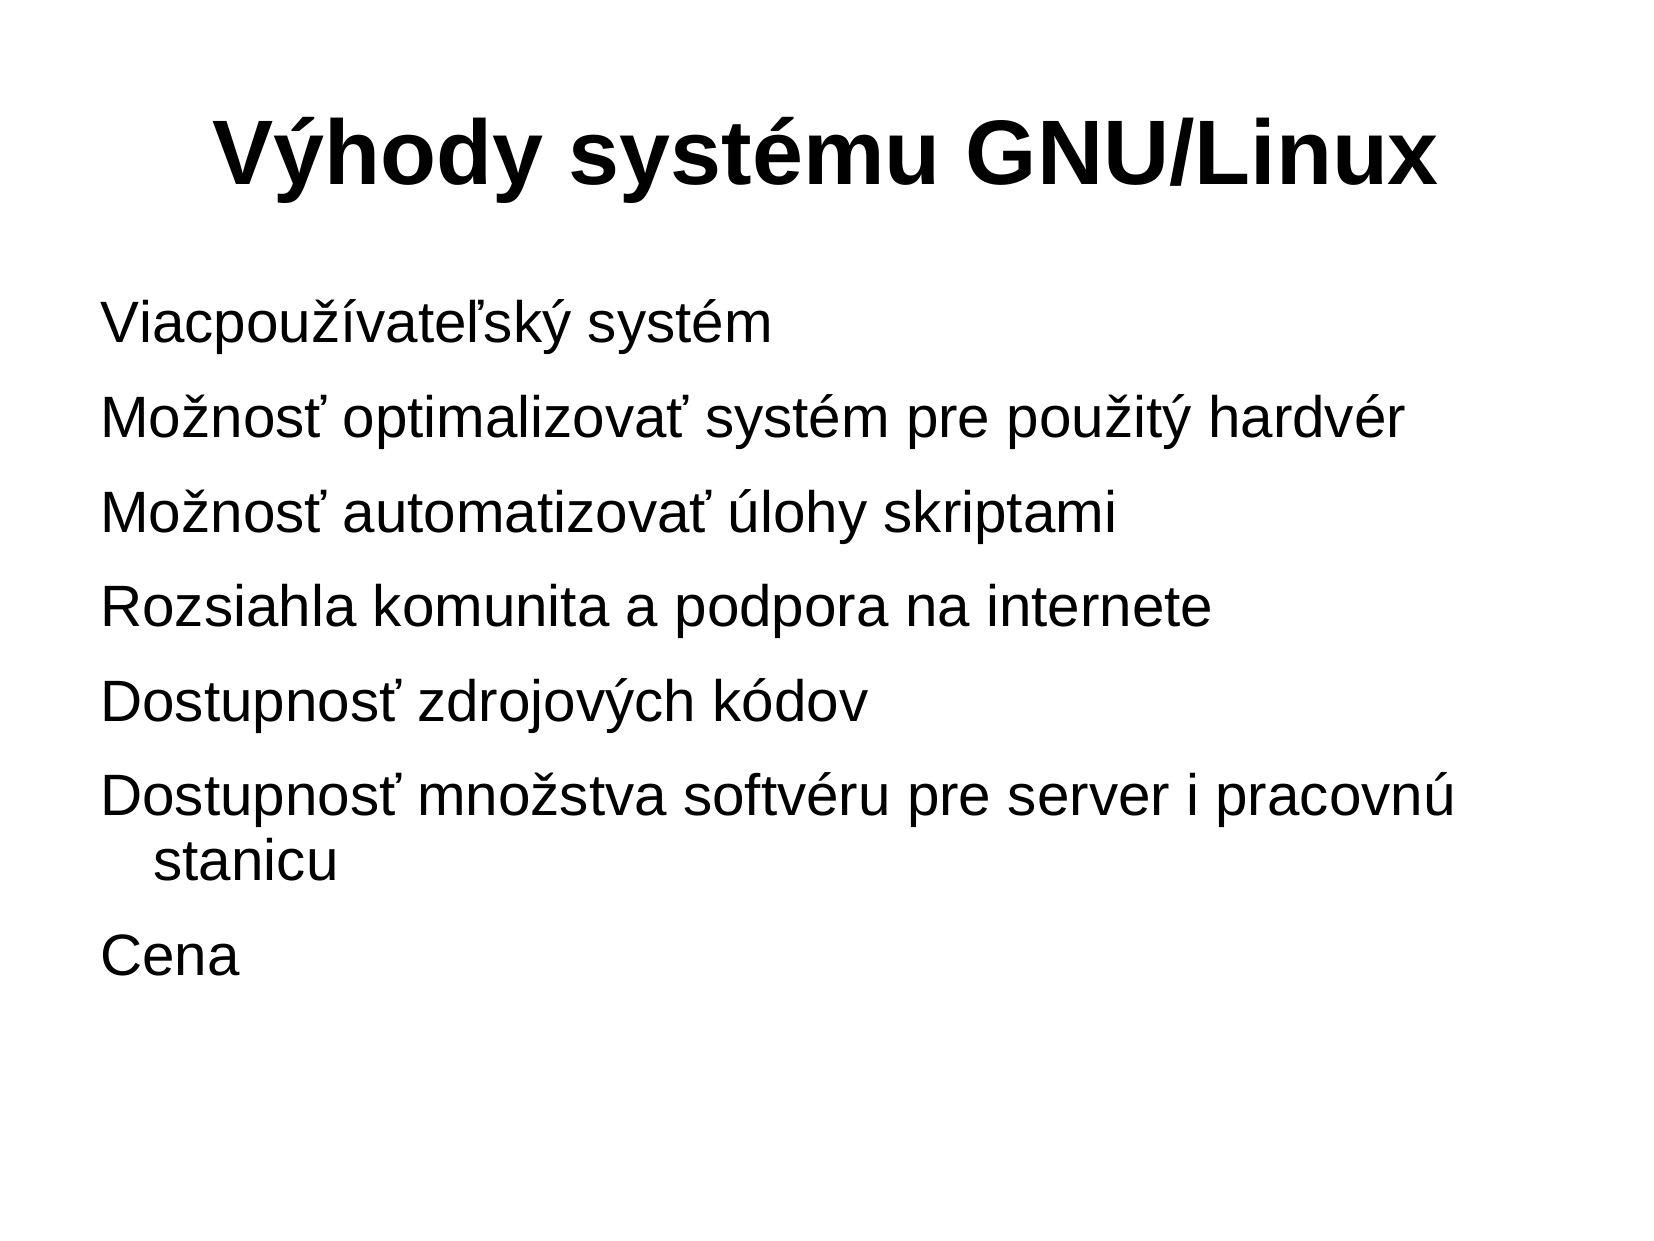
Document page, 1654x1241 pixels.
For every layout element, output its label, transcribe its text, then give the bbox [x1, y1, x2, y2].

title Výhody systému GNU/Linux [82, 49, 1571, 257]
list Viacpoužívateľský systém Možnosť optimalizovať systém pre použitý hardvér Možnosť automatizovať úlohy skriptami Rozsiahla komunita a podpora na internete Dostupnosť zdrojových kódov Dostupnosť množstva softvéru pre server i pracovnú stanicu Cena [82, 290, 1571, 1109]
